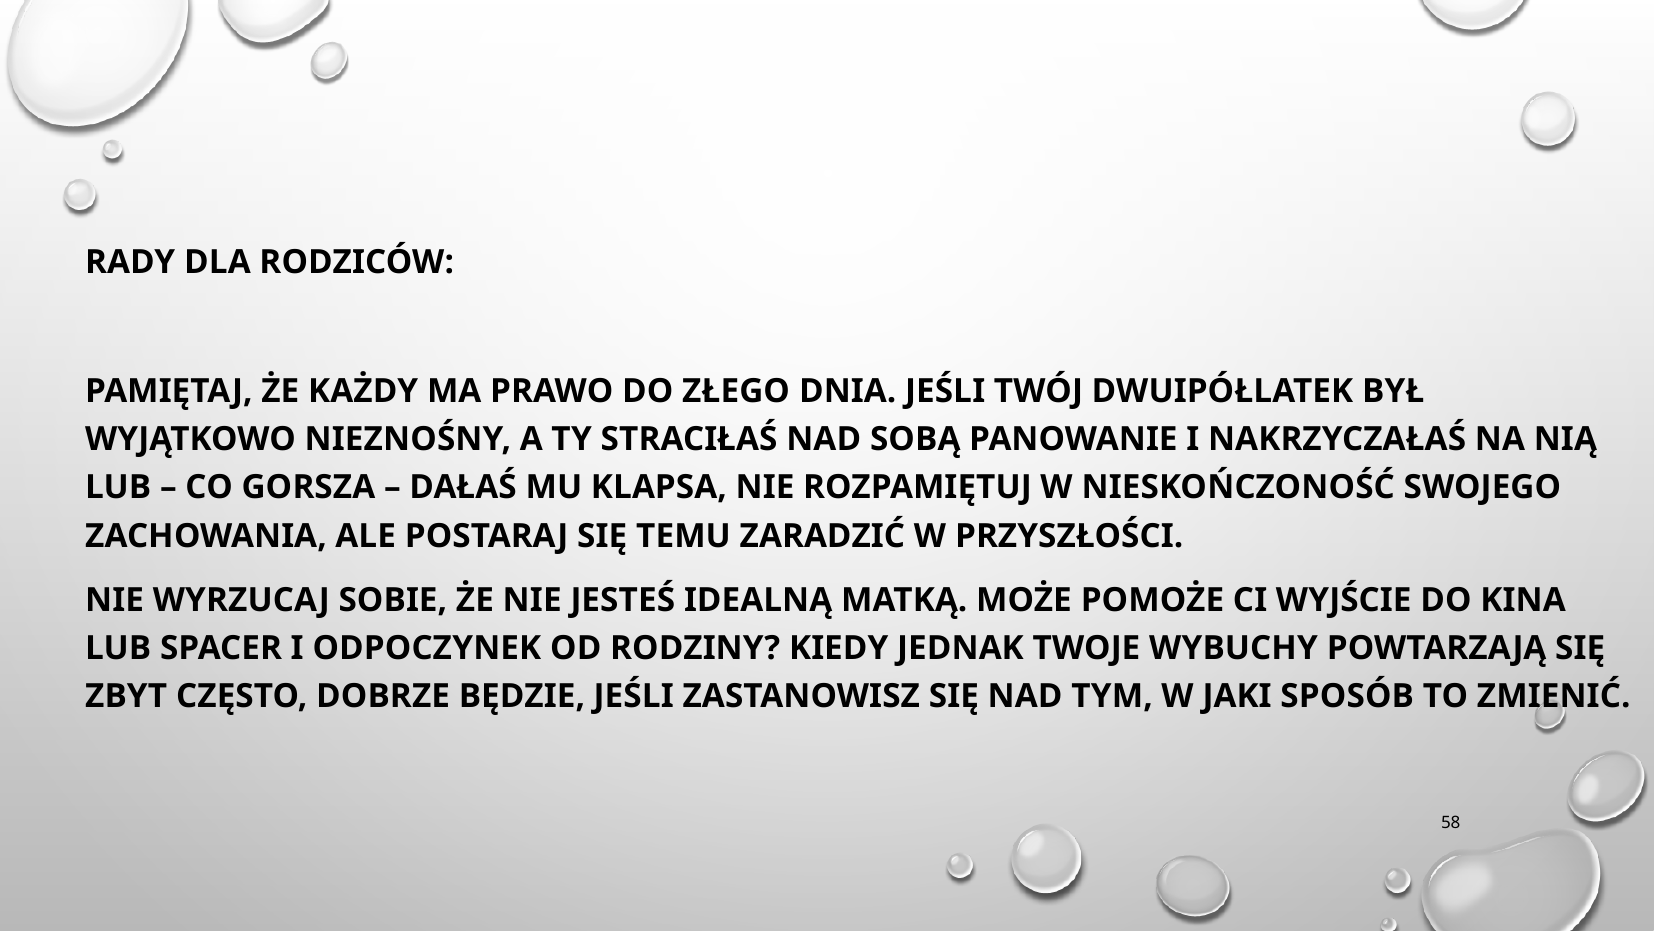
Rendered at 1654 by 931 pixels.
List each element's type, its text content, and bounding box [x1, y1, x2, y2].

list Rady dla rodziców: Pamiętaj, że każdy ma prawo do złego dnia. Jeśli twój dwuipółlatek był wyjątkowo nieznośny, a ty straciłaś nad sobą panowanie i nakrzyczałaś na nią lub – co gorsza – dałaś mu klapsa, nie rozpamiętuj w nieskończoność swojego zachowania, ale postaraj się temu zaradzić w przyszłości. Nie wyrzucaj sobie, że nie jesteś idealną matką. Może pomoże ci wyjście do kina lub spacer i odpoczynek od rodziny? Kiedy jednak twoje wybuchy powtarzają się zbyt często, dobrze będzie, jeśli zastanowisz się nad tym, w jaki sposób to zmienić. [70, 224, 1654, 764]
text_box [1426, 798, 1530, 848]
